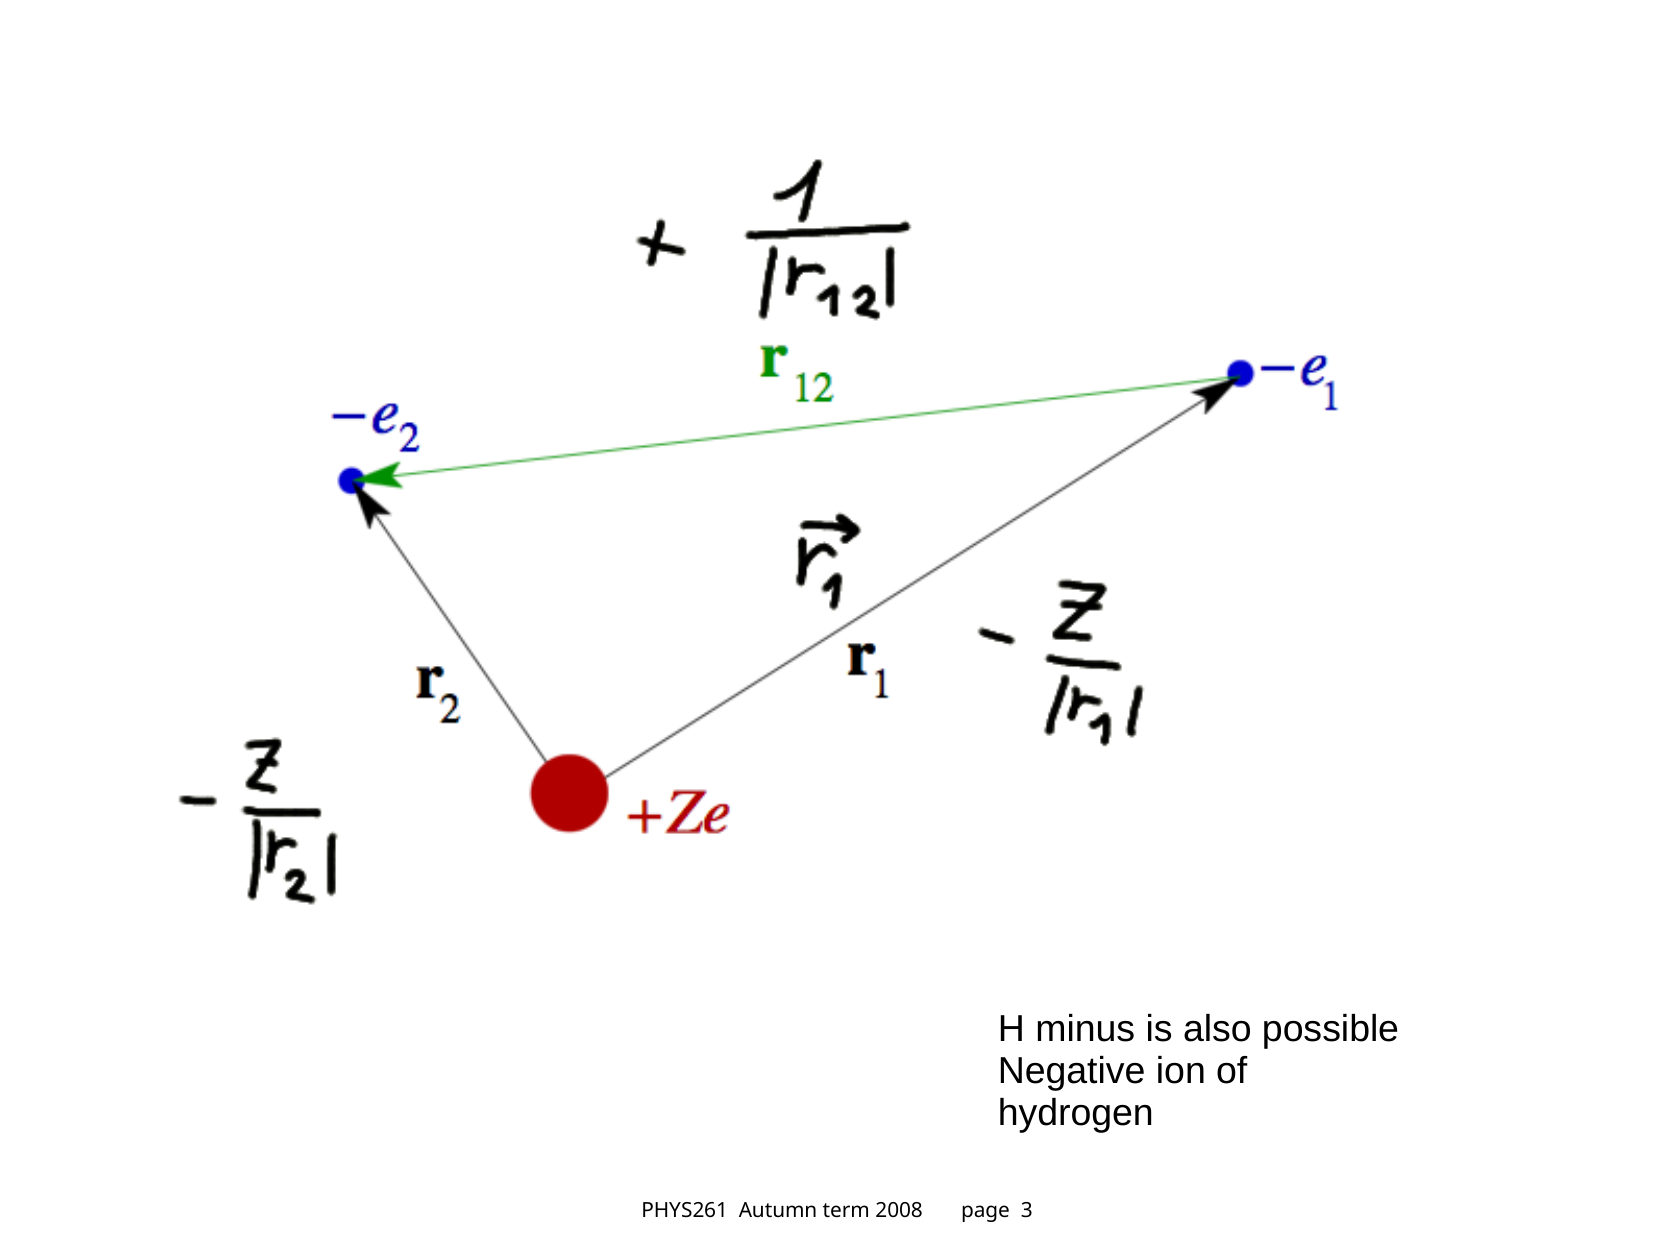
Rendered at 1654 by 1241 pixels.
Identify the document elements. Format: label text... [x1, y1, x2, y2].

picture [40, 56, 1418, 1055]
text_box H minus is also possible Negative ion of hydrogen [983, 1000, 1424, 1146]
